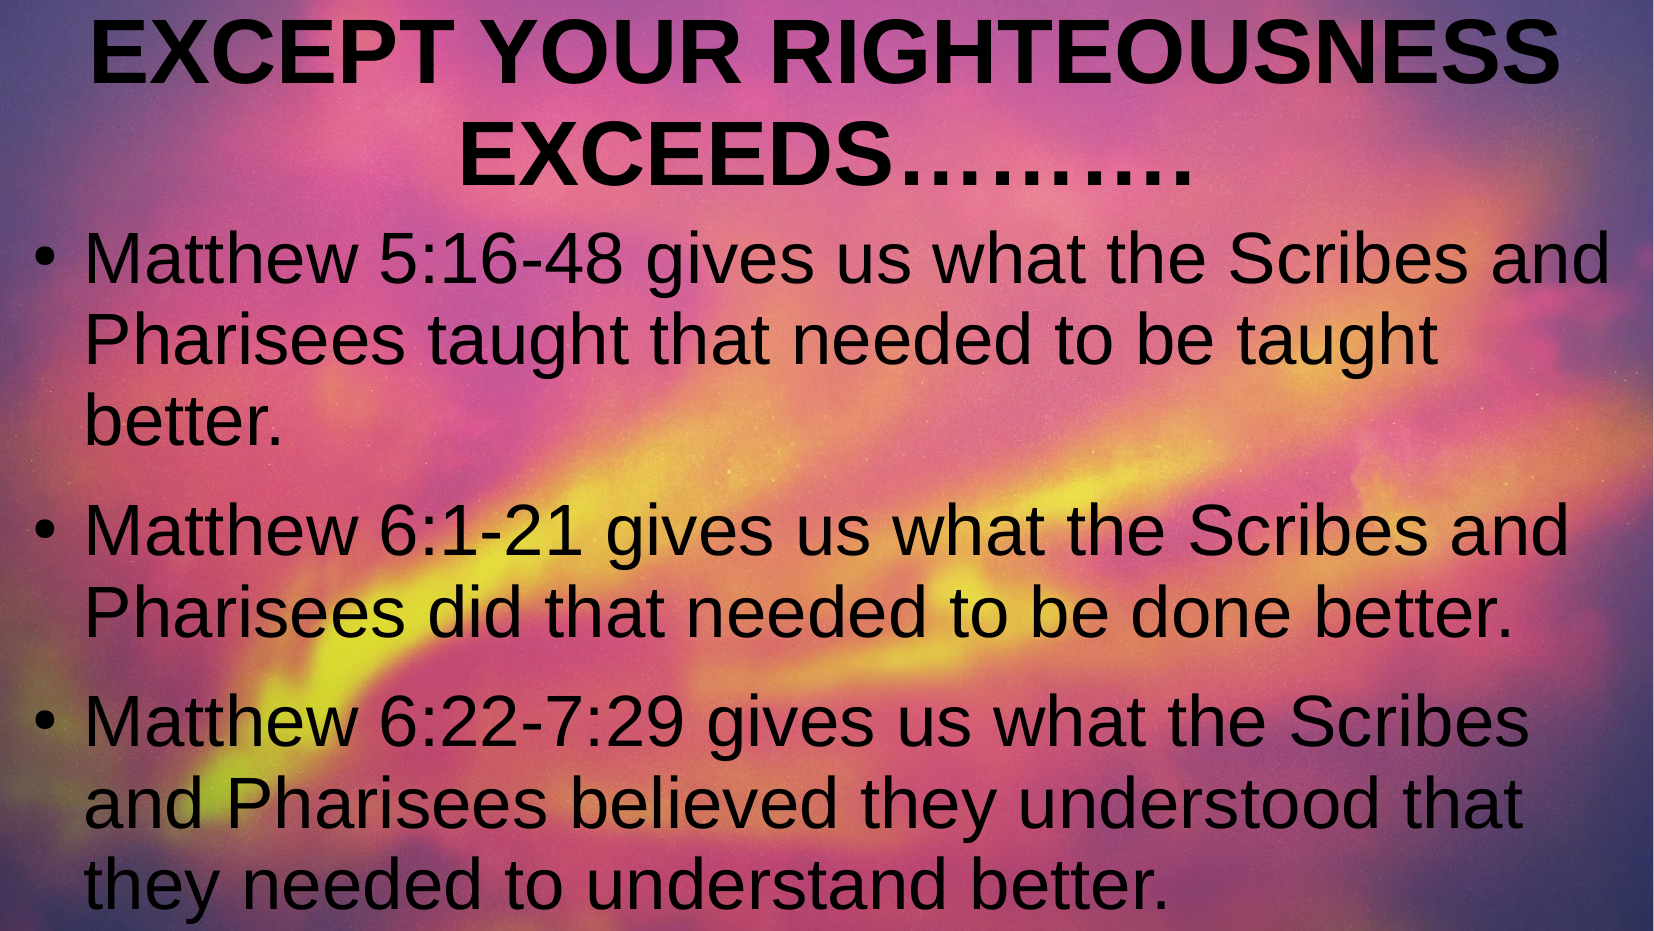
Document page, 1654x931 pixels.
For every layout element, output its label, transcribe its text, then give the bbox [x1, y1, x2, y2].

title EXCEPT YOUR RIGHTEOUSNESS EXCEEDS………. [82, 0, 1571, 206]
list Matthew 5:16-48 gives us what the Scribes and Pharisees taught that needed to be taught better. Matthew 6:1-21 gives us what the Scribes and Pharisees did that needed to be done better. Matthew 6:22-7:29 gives us what the Scribes and Pharisees believed they understood that they needed to understand better. [15, 217, 1636, 931]
picture [0, 0, 1654, 931]
